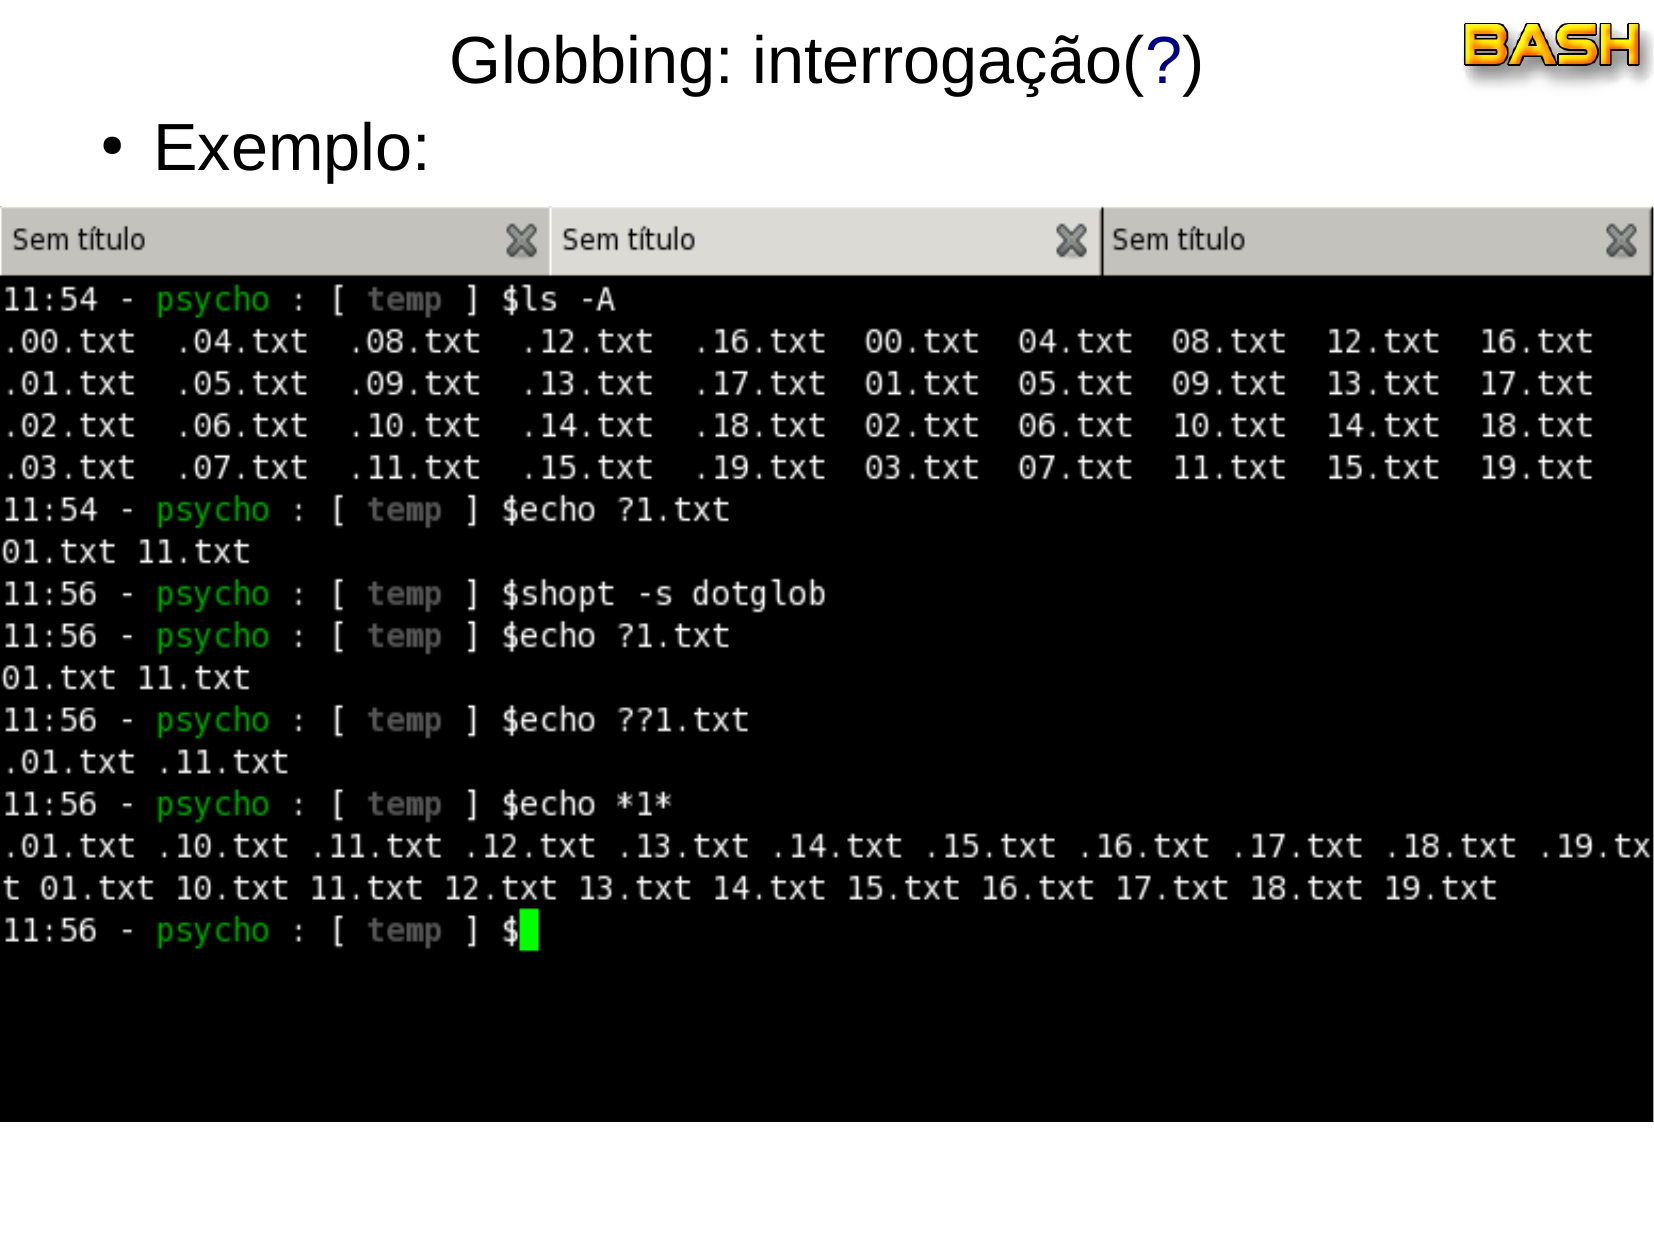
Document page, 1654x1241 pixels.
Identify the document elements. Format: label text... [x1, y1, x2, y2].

title Globbing: interrogação(?) [82, 22, 1571, 98]
picture [0, 206, 1654, 1123]
picture [1450, 0, 1654, 96]
list Exemplo: [82, 110, 1571, 206]
